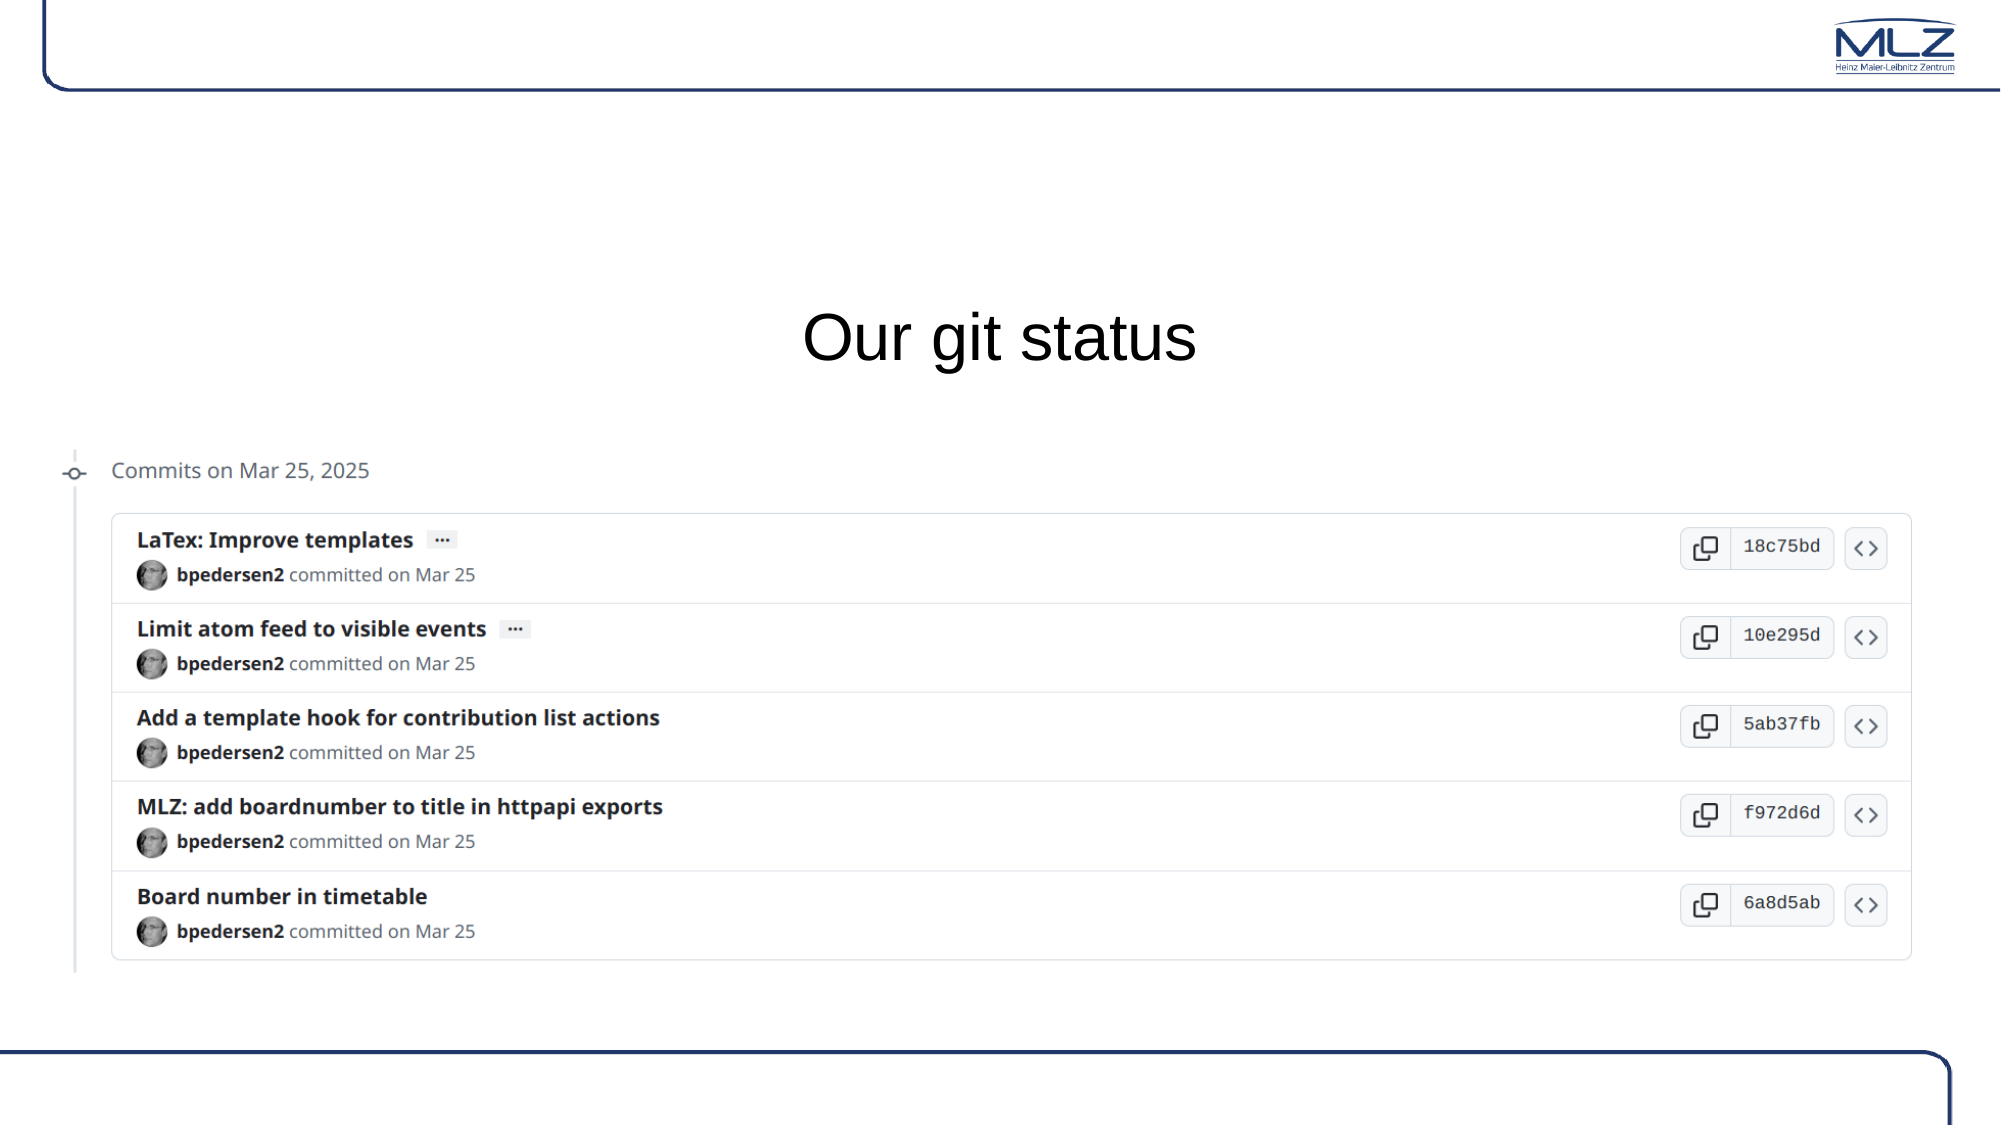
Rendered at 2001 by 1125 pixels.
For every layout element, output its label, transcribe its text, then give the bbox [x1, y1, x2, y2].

picture [5, 425, 2001, 989]
text_box Our git status [42, 109, 1959, 425]
picture [0, 1050, 1953, 1125]
picture [42, 0, 2001, 92]
